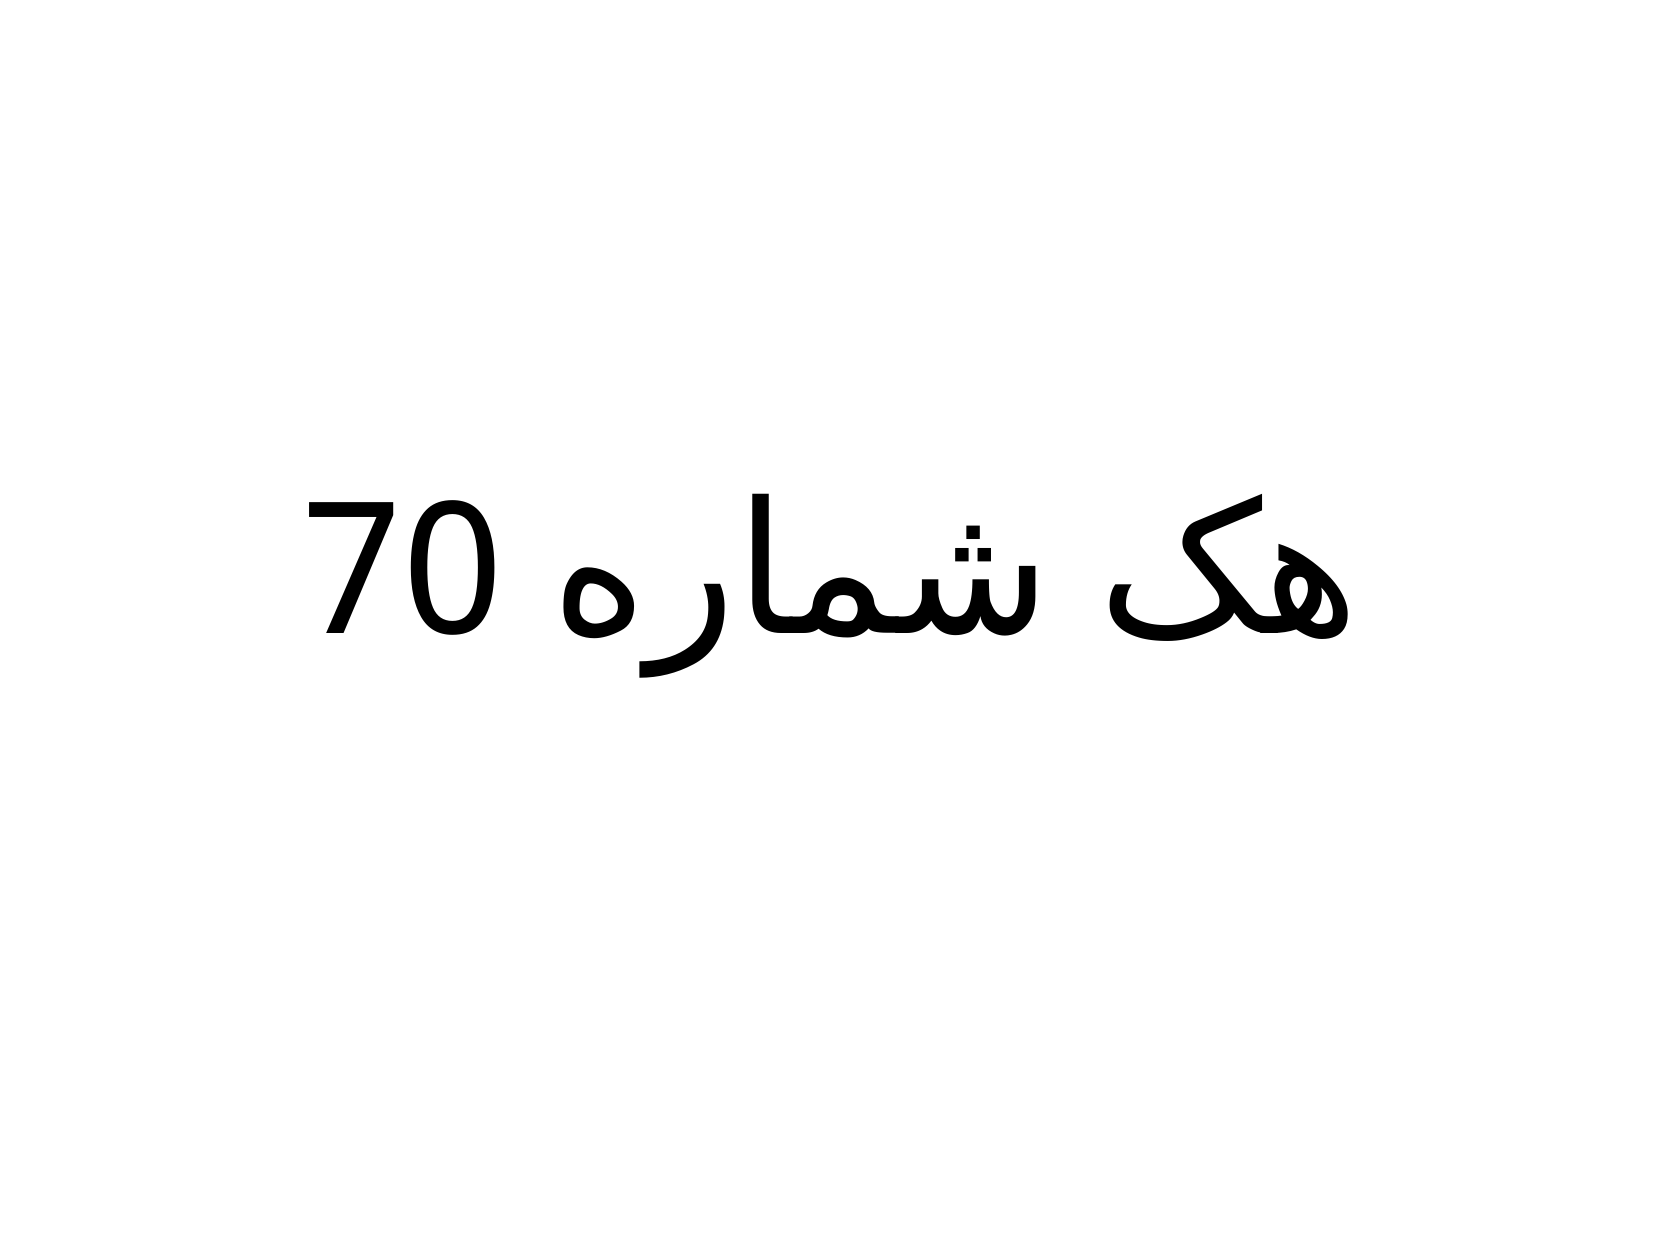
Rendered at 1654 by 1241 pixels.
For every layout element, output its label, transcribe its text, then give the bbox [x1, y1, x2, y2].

title هک شماره 70 [86, 482, 1576, 695]
